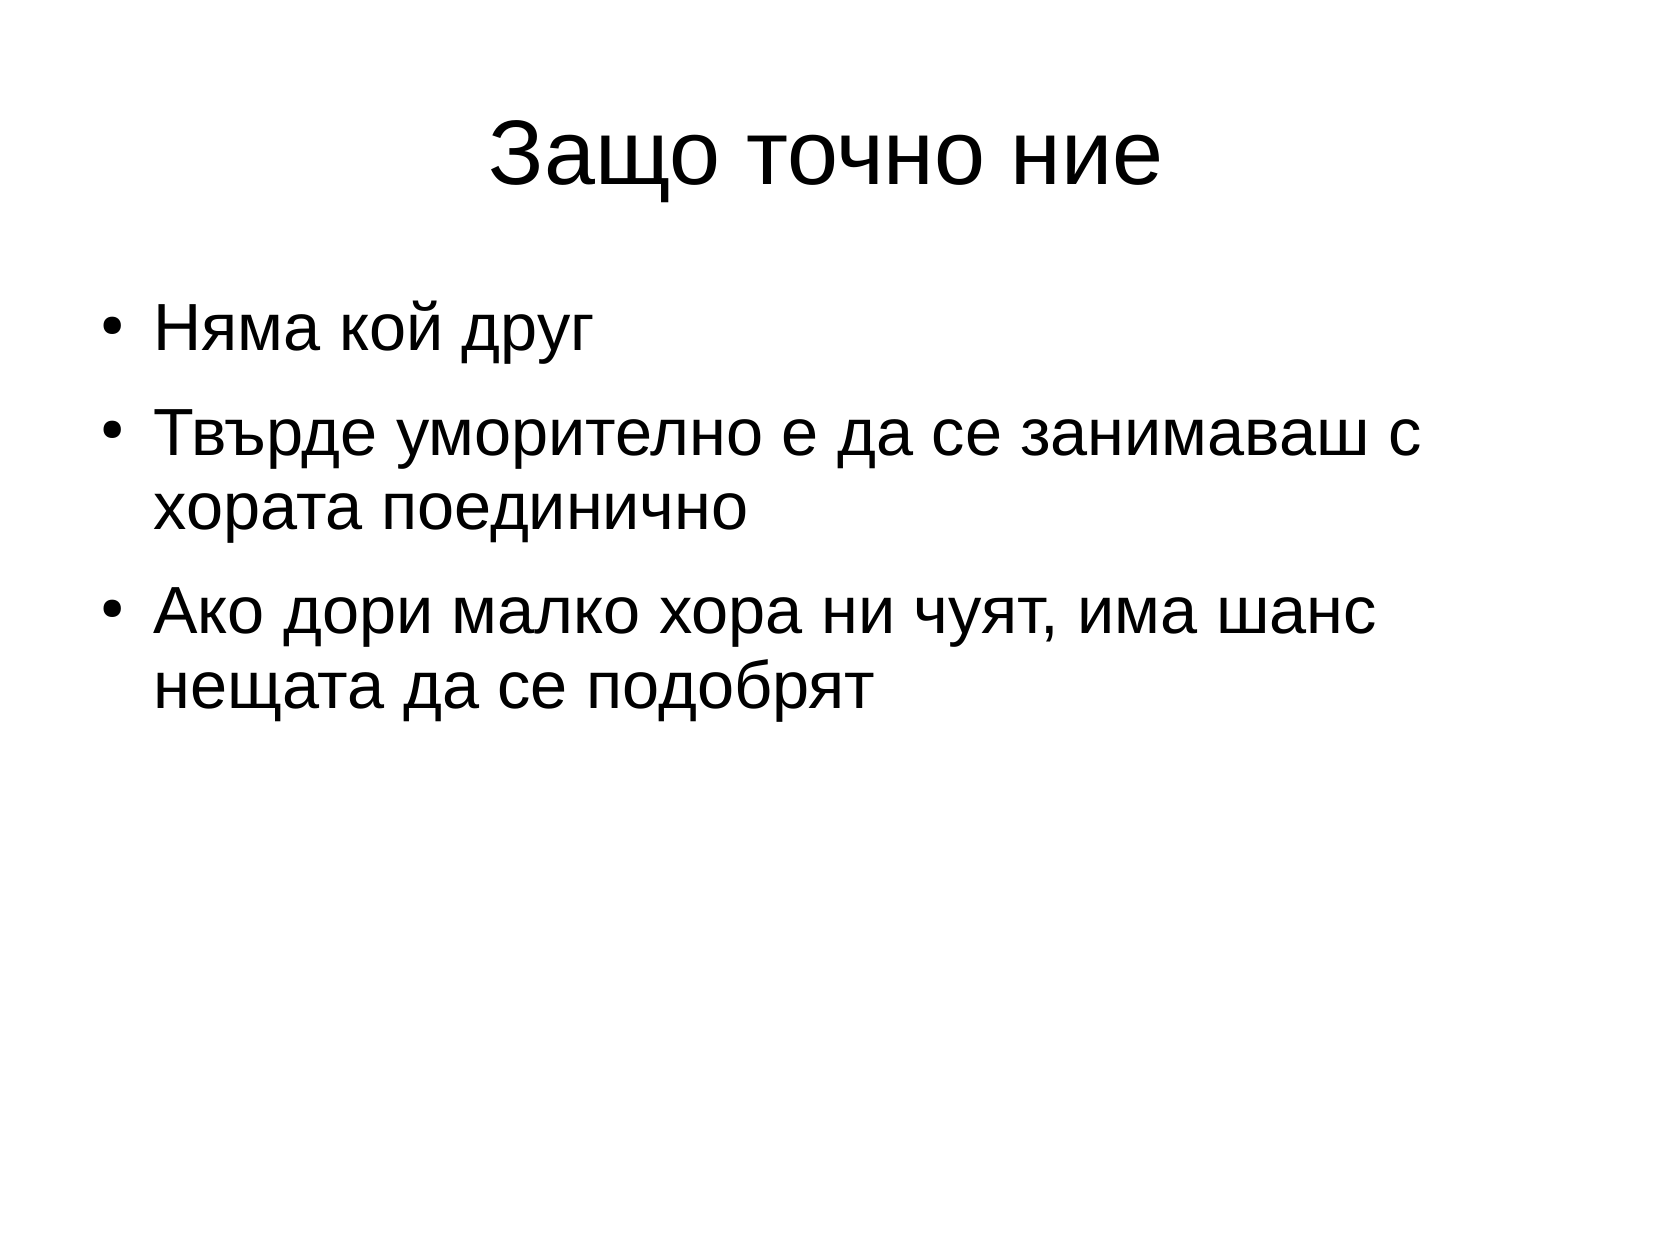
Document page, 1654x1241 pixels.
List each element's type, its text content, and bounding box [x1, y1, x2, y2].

title Защо точно ние [82, 49, 1571, 257]
list Няма кой друг Твърде уморително е да се занимаваш с хората поединично Ако дори малко хора ни чуят, има шанс нещата да се подобрят [82, 290, 1538, 1010]
